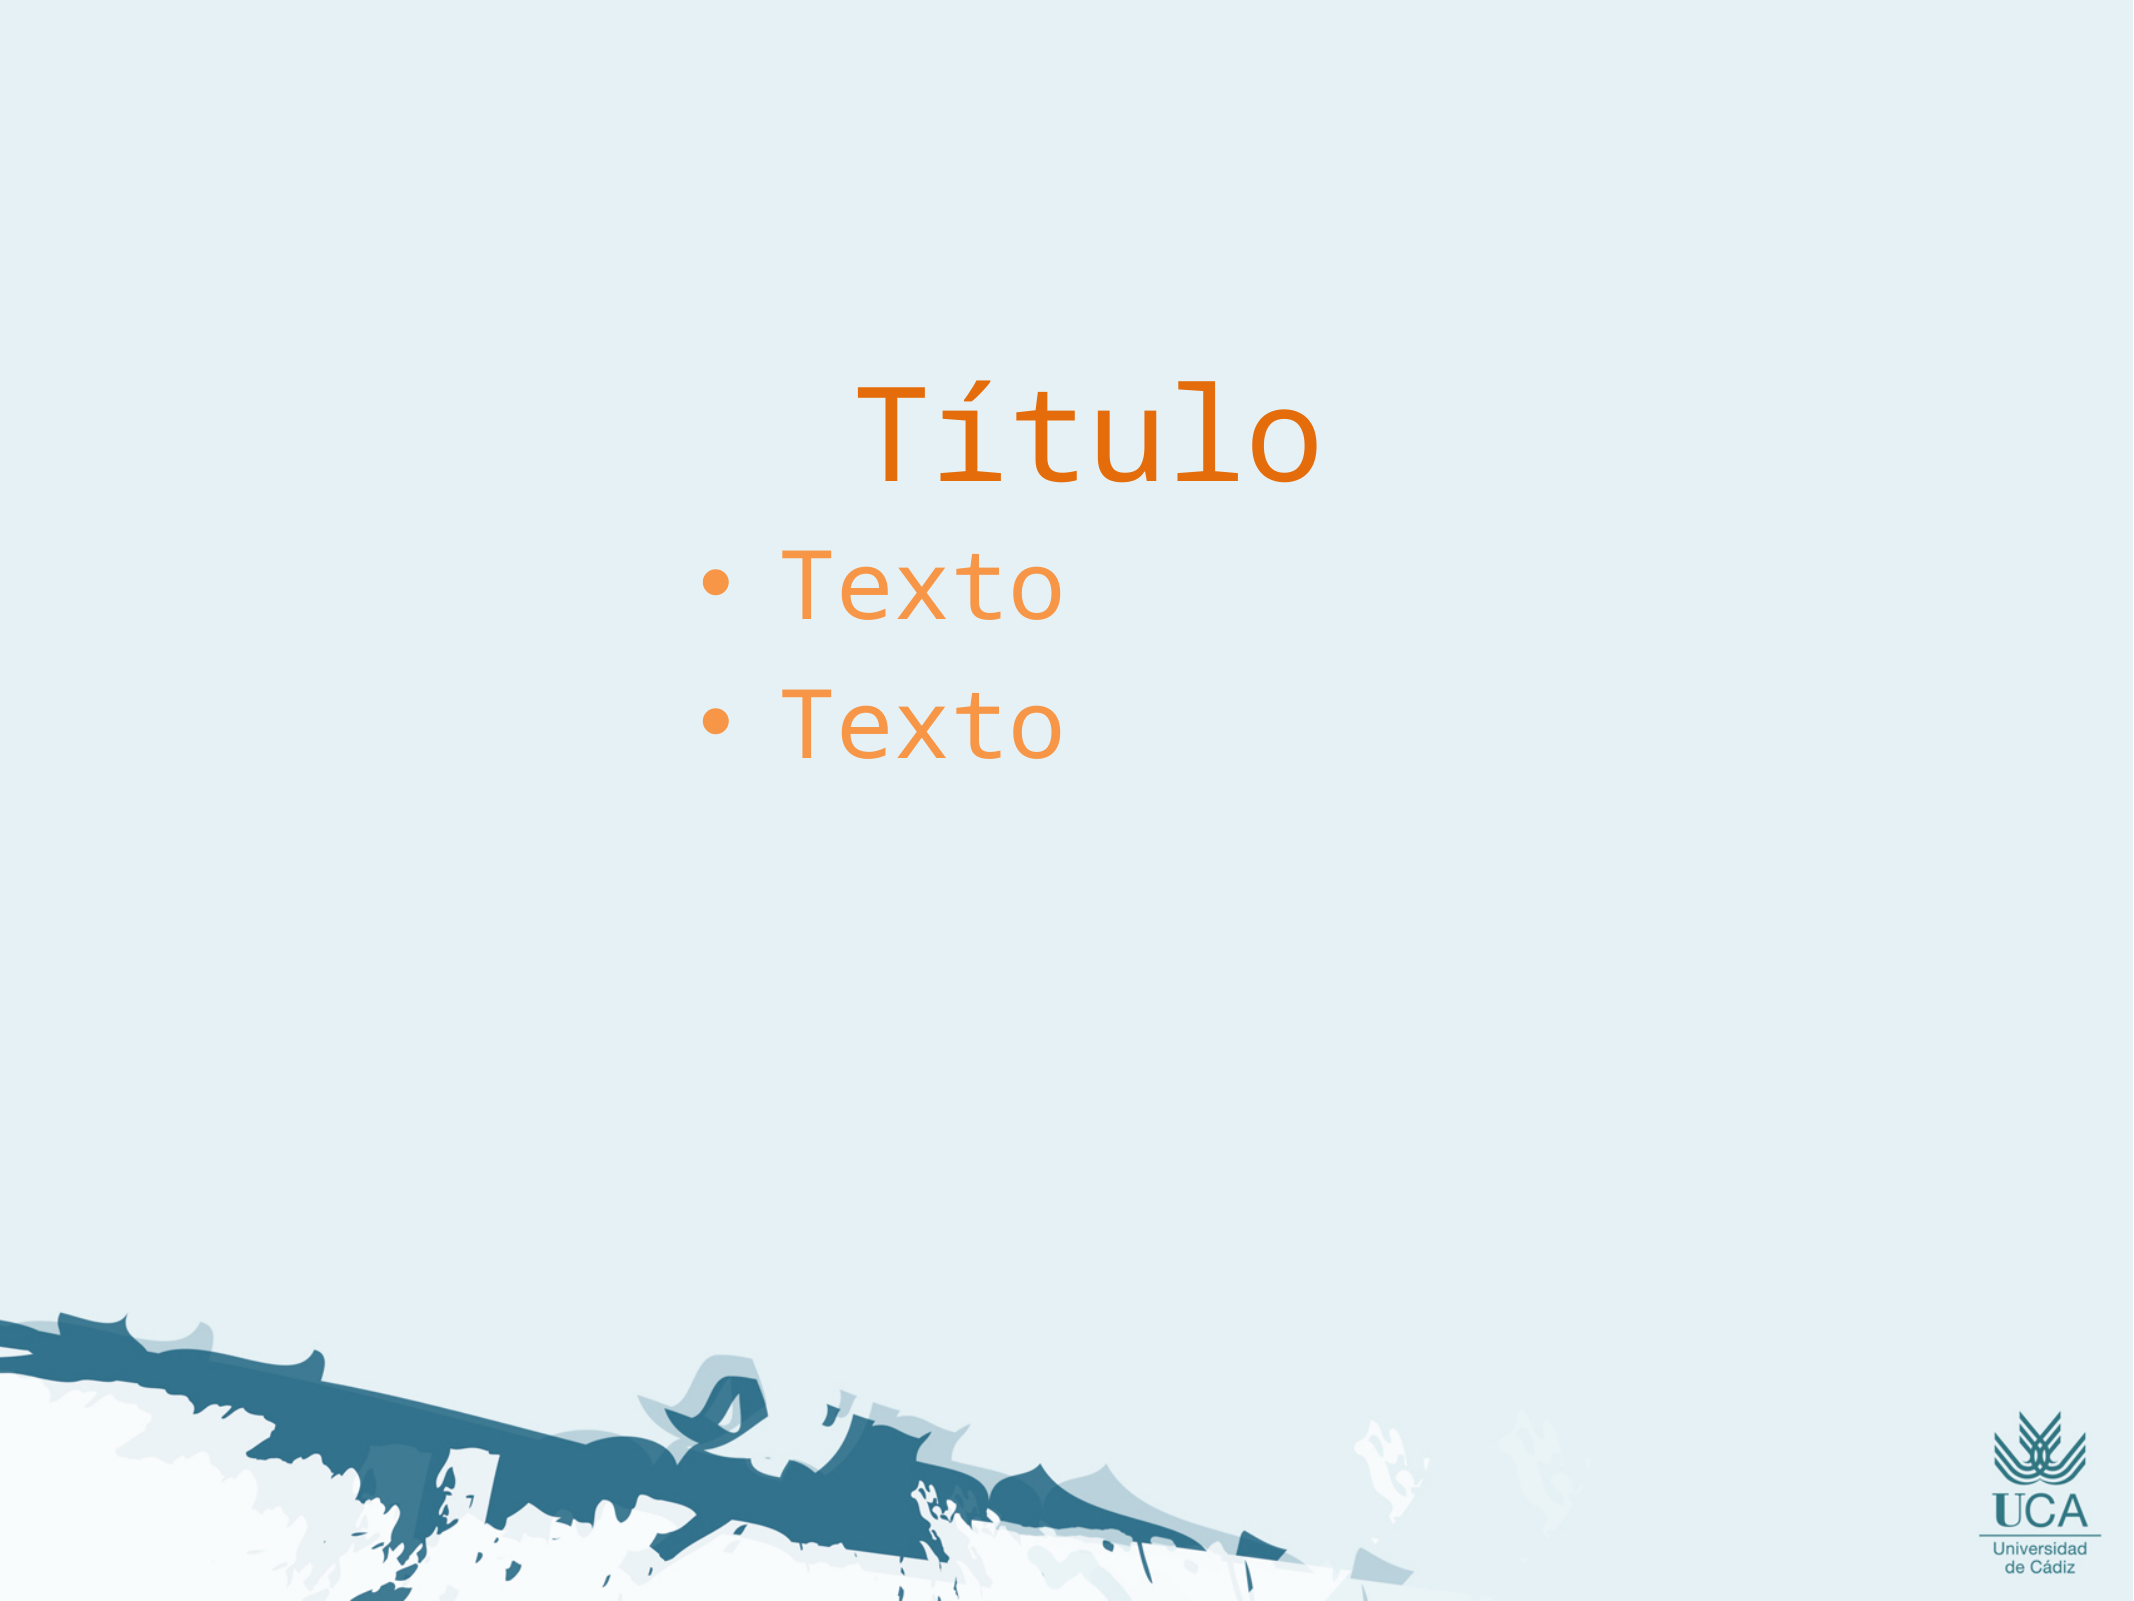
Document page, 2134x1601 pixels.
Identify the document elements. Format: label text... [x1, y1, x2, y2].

picture [0, 0, 2134, 1601]
title Título [677, 339, 1499, 513]
list Texto Texto [677, 513, 1499, 1292]
